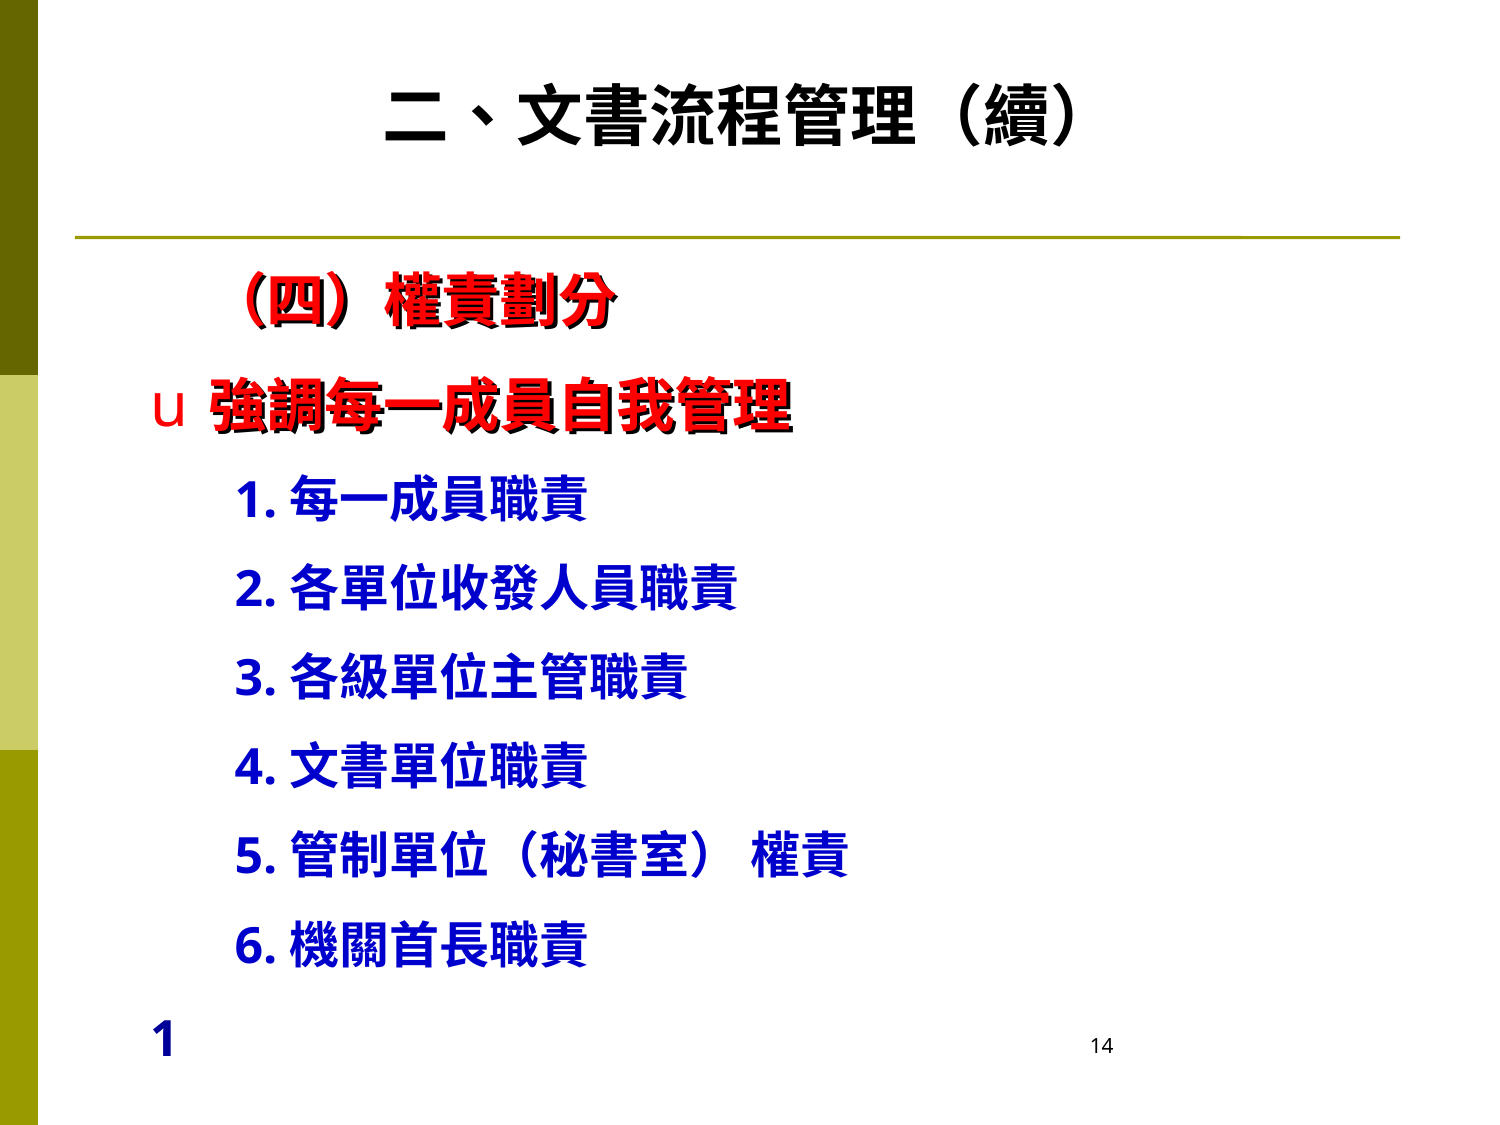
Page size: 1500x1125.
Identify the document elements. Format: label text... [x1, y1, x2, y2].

text_box [1074, 1025, 1426, 1101]
title 二、文書流程管理（續） [75, 45, 1426, 161]
list （四）權責劃分 強調每一成員自我管理 1.每一成員職責 2.各單位收發人員職責 3.各級單位主管職責 4.文書單位職責 5.管制單位（秘書室） 權責 6.機關首長職責 [76, 255, 1427, 999]
